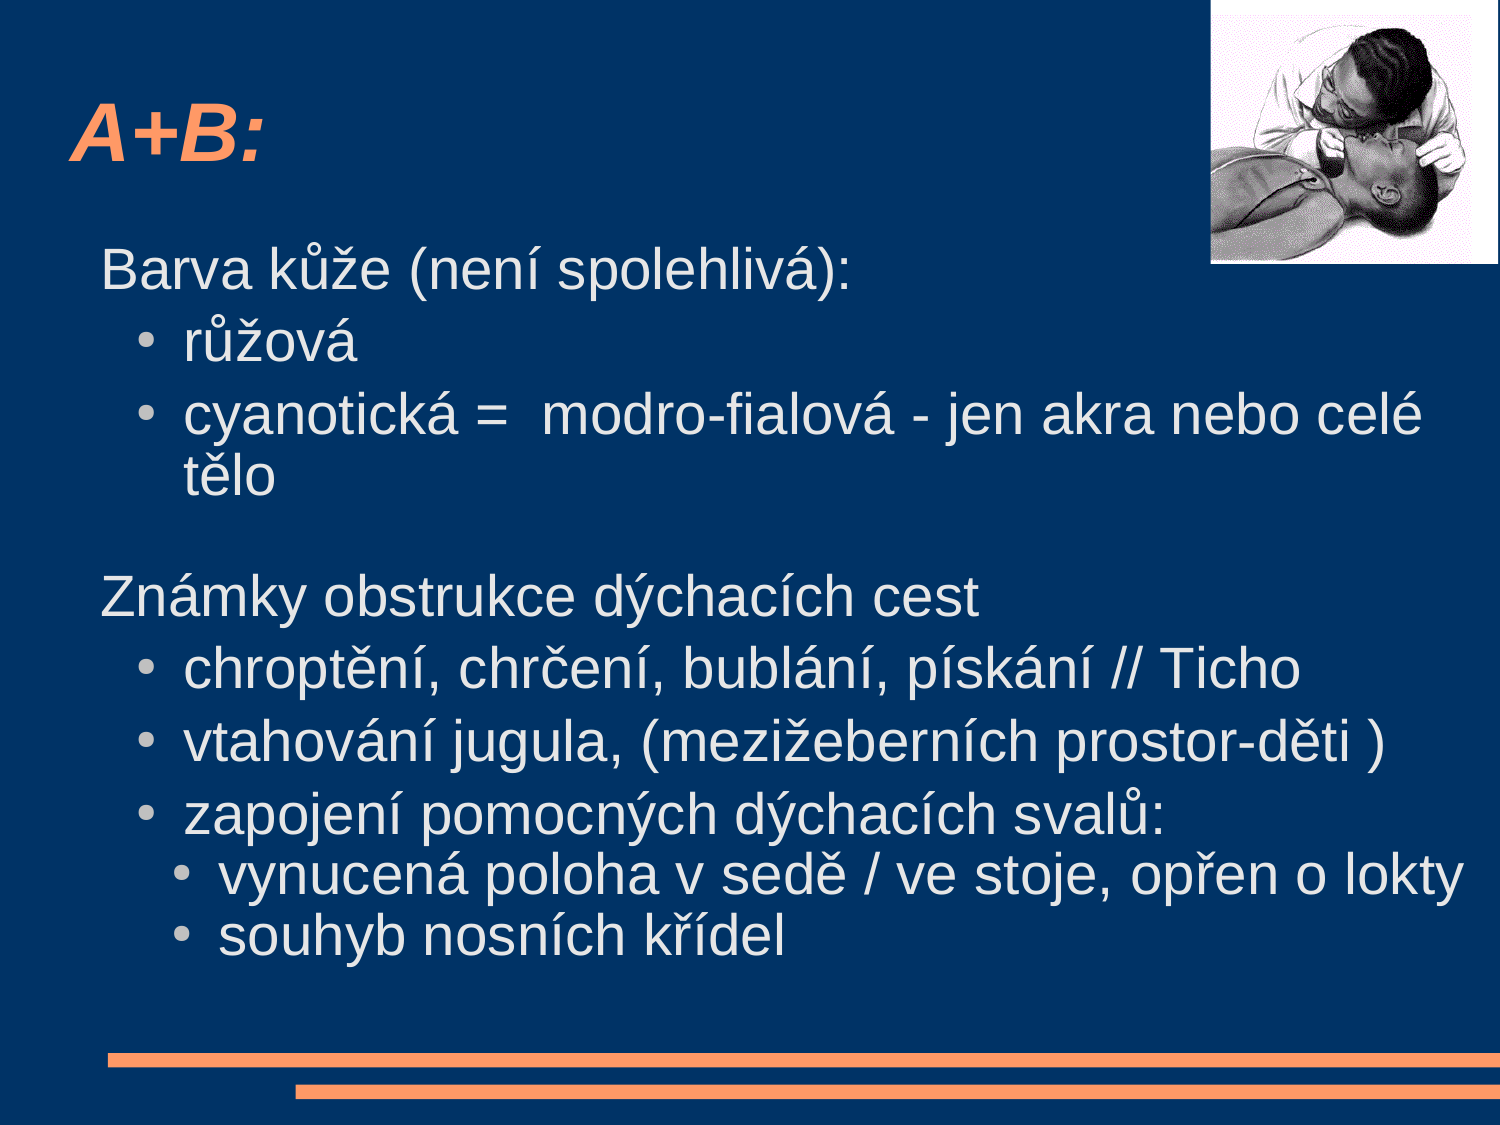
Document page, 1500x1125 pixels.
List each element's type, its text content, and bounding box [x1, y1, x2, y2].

picture [1210, 0, 1500, 266]
list Barva kůže (není spolehlivá): růžová cyanotická = modro-fialová - jen akra nebo celé tělo Známky obstrukce dýchacích cest chroptění, chrčení, bublání, pískání // Ticho vtahování jugula, (mezižeberních prostor-děti ) zapojení pomocných dýchacích svalů: vynucená poloha v sedě / ve stoje, opřen o lokty souhyb nosních křídel [100, 236, 1500, 1050]
title A+B: [70, 29, 1210, 237]
